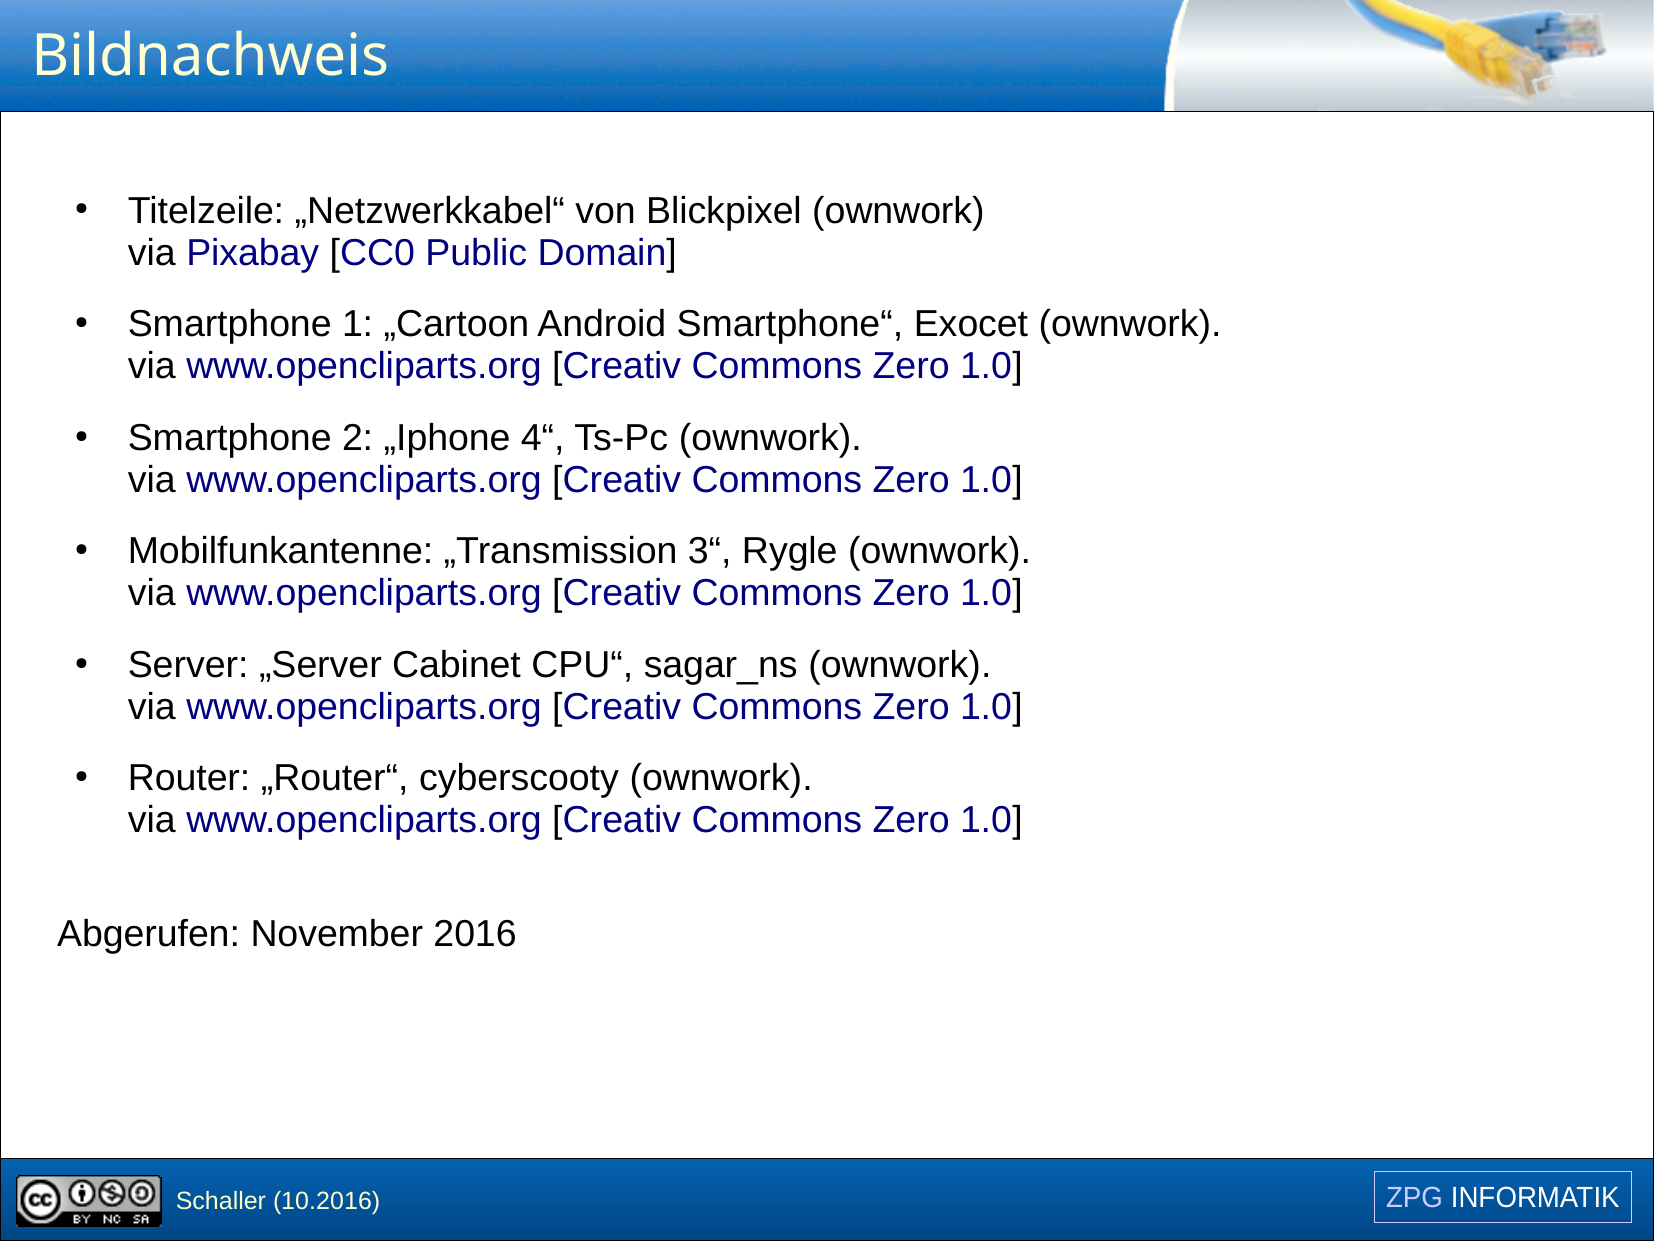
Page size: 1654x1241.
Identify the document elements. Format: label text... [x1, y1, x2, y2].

list Titelzeile: „Netzwerkkabel“ von Blickpixel (ownwork) via Pixabay [CC0 Public Domain] Smartphone 1: „Cartoon Android Smartphone“, Exocet (ownwork). via www.opencliparts.org [Creativ Commons Zero 1.0] Smartphone 2: „Iphone 4“, Ts-Pc (ownwork). via www.opencliparts.org [Creativ Commons Zero 1.0] Mobilfunkantenne: „Transmission 3“, Rygle (ownwork). via www.opencliparts.org [Creativ Commons Zero 1.0] Server: „Server Cabinet CPU“, sagar_ns (ownwork). via www.opencliparts.org [Creativ Commons Zero 1.0] Router: „Router“, cyberscooty (ownwork). via www.opencliparts.org [Creativ Commons Zero 1.0] Abgerufen: November 2016 [57, 189, 1605, 1027]
picture [0, 0, 1654, 111]
picture [16, 1175, 162, 1227]
title Bildnachweis [31, 14, 1151, 92]
